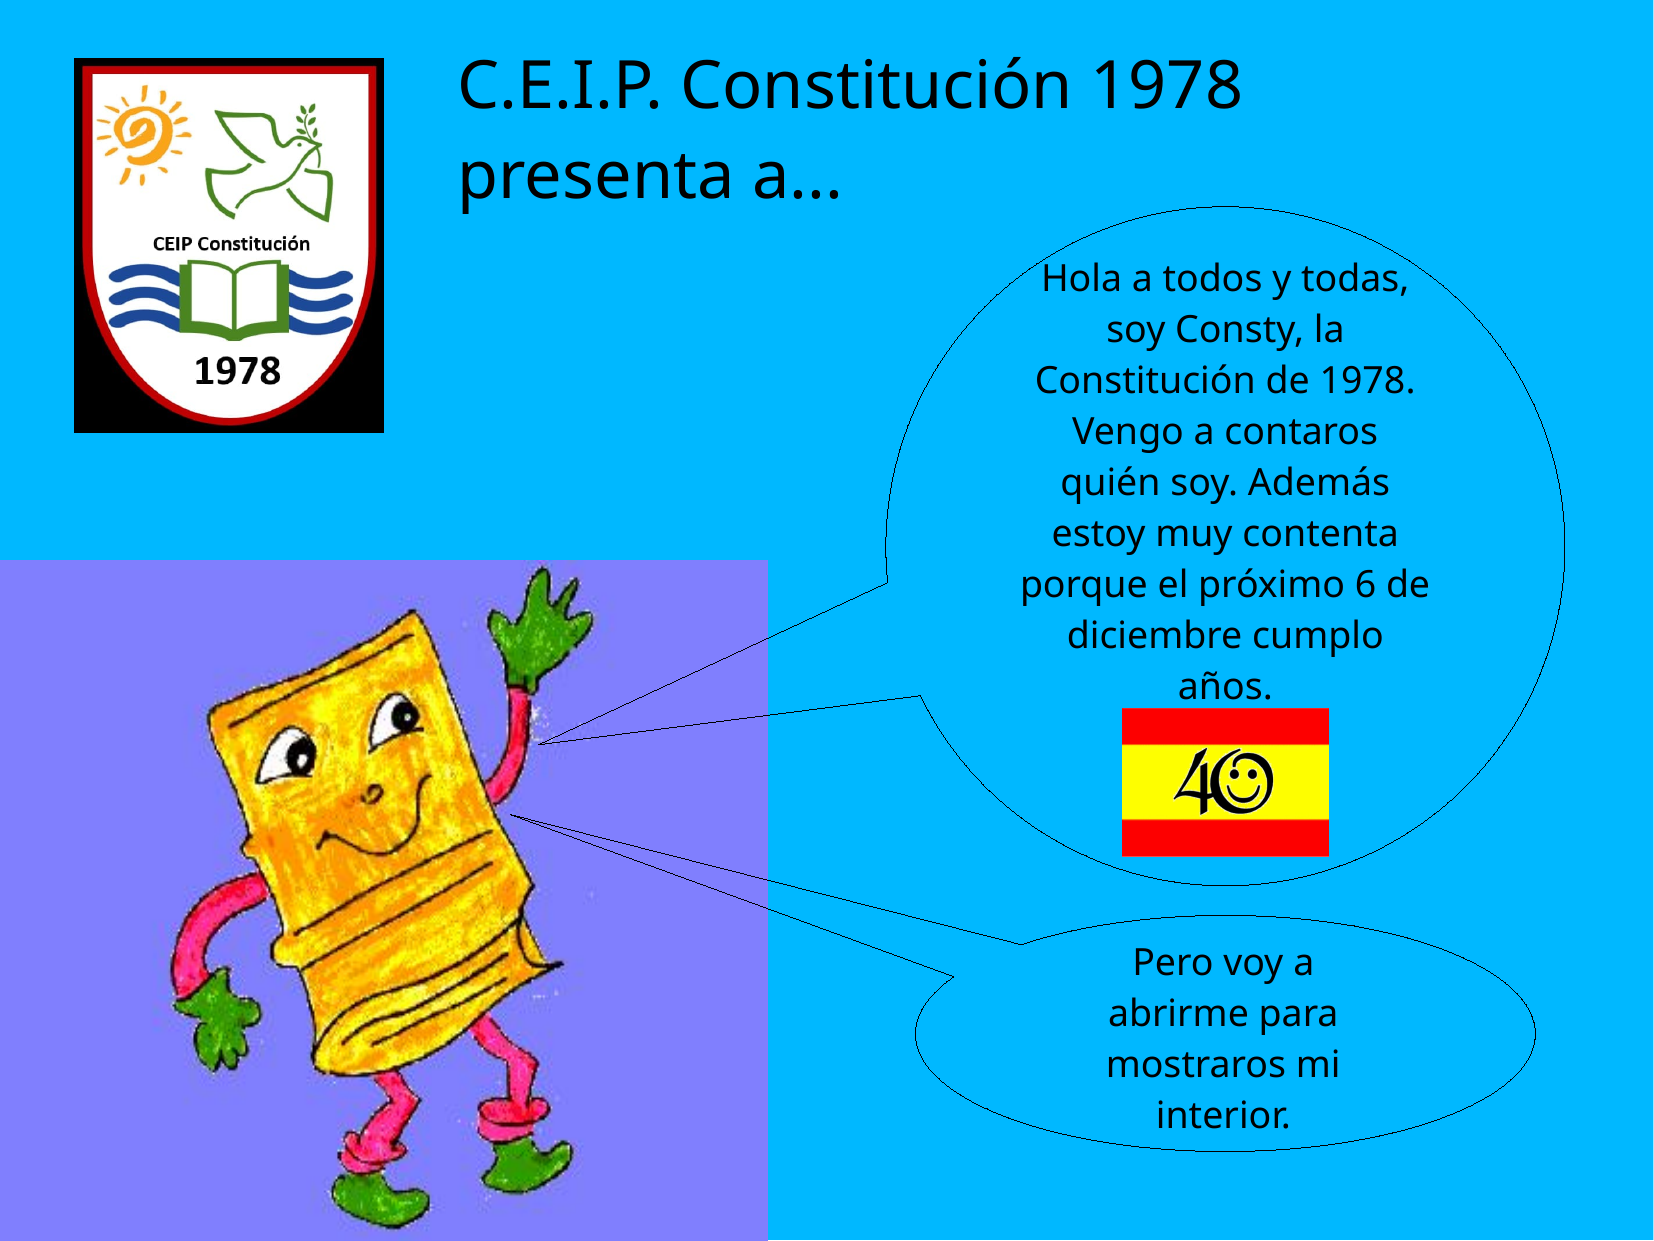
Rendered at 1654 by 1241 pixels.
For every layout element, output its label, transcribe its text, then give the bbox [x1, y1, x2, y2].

text_box C.E.I.P. Constitución 1978 presenta a... [442, 29, 1300, 231]
picture [0, 561, 767, 1241]
picture [75, 59, 383, 432]
text_box Hola a todos y todas, soy Consty, la Constitución de 1978. Vengo a contaros quién soy. Además estoy muy contenta porque el próximo 6 de diciembre cumplo años. [1003, 244, 1447, 680]
text_box Pero voy a abrirme para mostraros mi interior. [1058, 927, 1388, 1153]
picture [1123, 709, 1328, 856]
